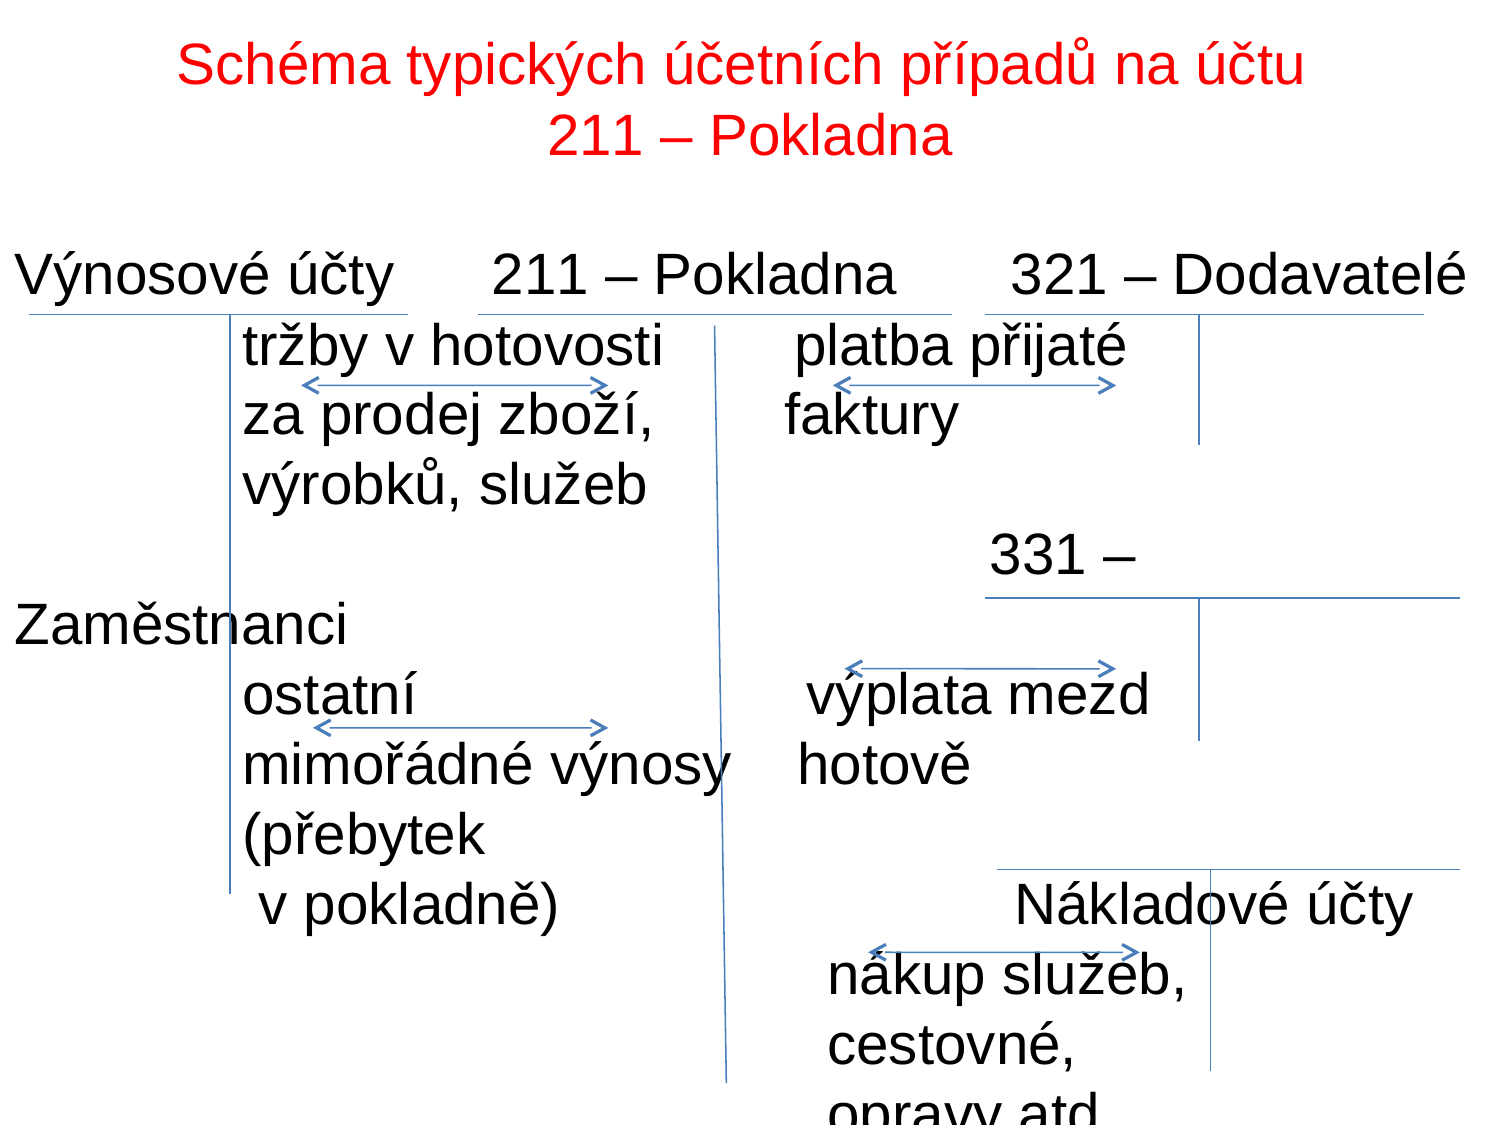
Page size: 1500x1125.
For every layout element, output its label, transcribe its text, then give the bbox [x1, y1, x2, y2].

text_box Schéma typických účetních případů na účtu 211 – Pokladna Výnosové účty 211 – Pokladna 321 – Dodavatelé tržby v hotovosti platba přijaté za prodej zboží, faktury výrobků, služeb 331 – Zaměstnanci ostatní výplata mezd mimořádné výnosy hotově (přebytek v pokladně) Nákladové účty nákup služeb, cestovné, opravy atd. [0, 18, 1500, 1125]
